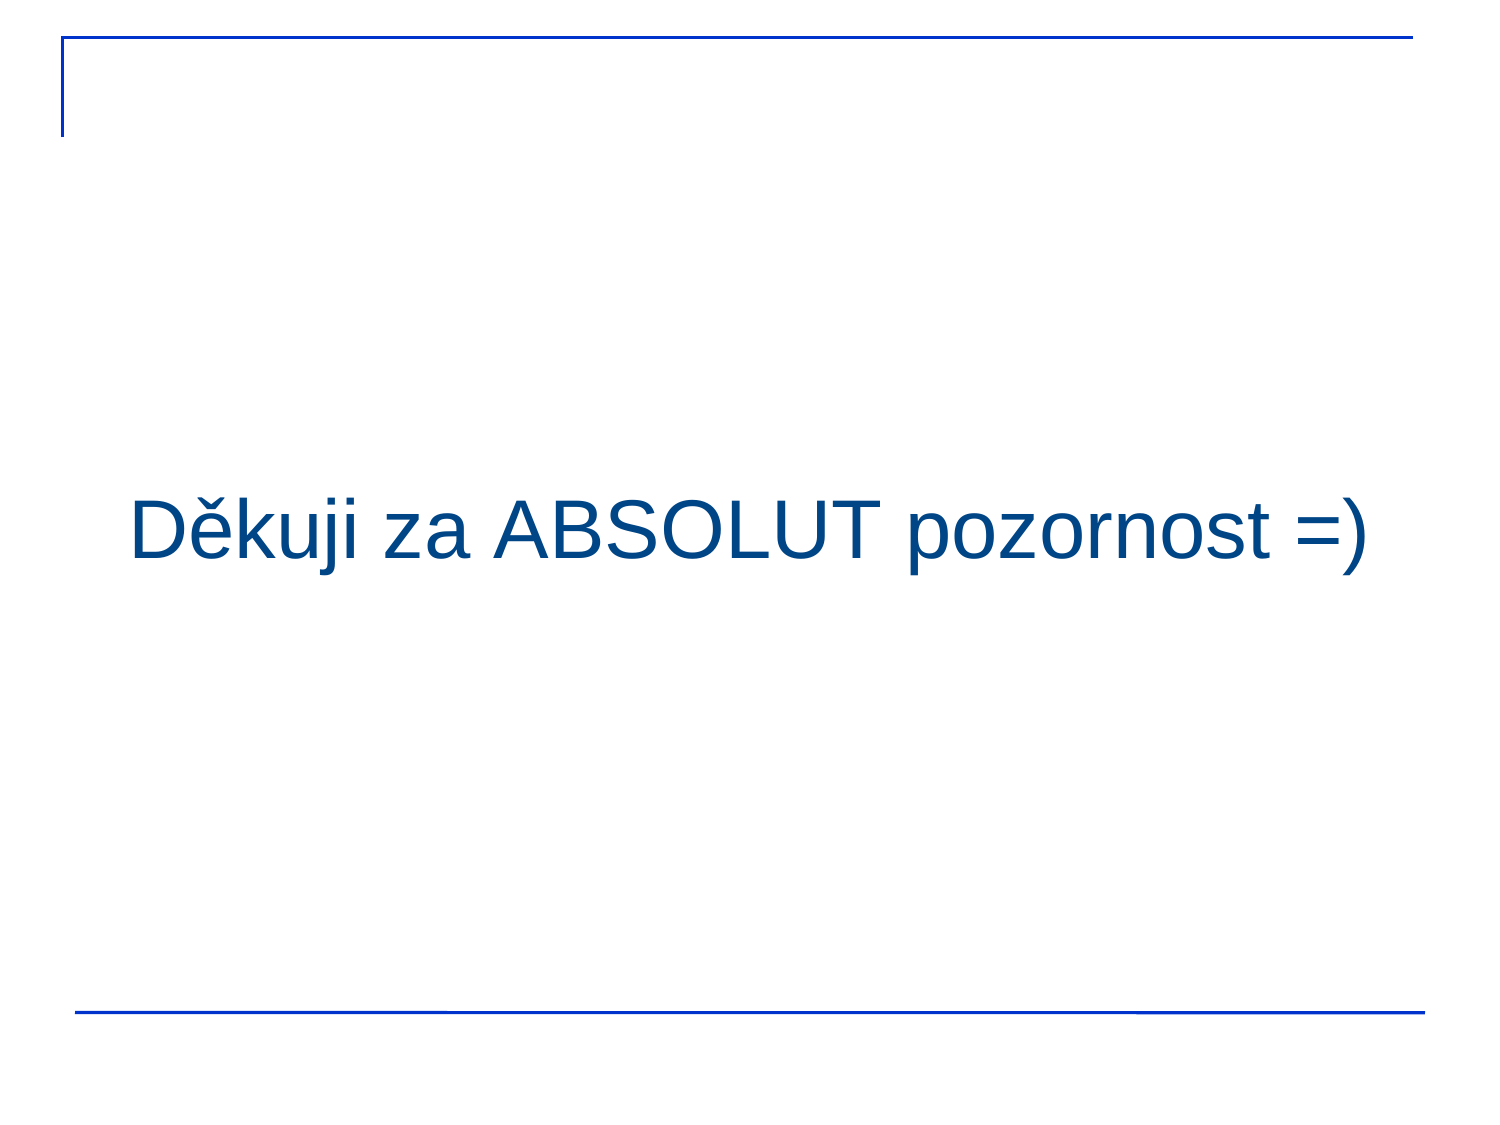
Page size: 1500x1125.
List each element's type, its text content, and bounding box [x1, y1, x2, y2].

subtitle Děkuji za ABSOLUT pozornost =) [75, 52, 1425, 999]
